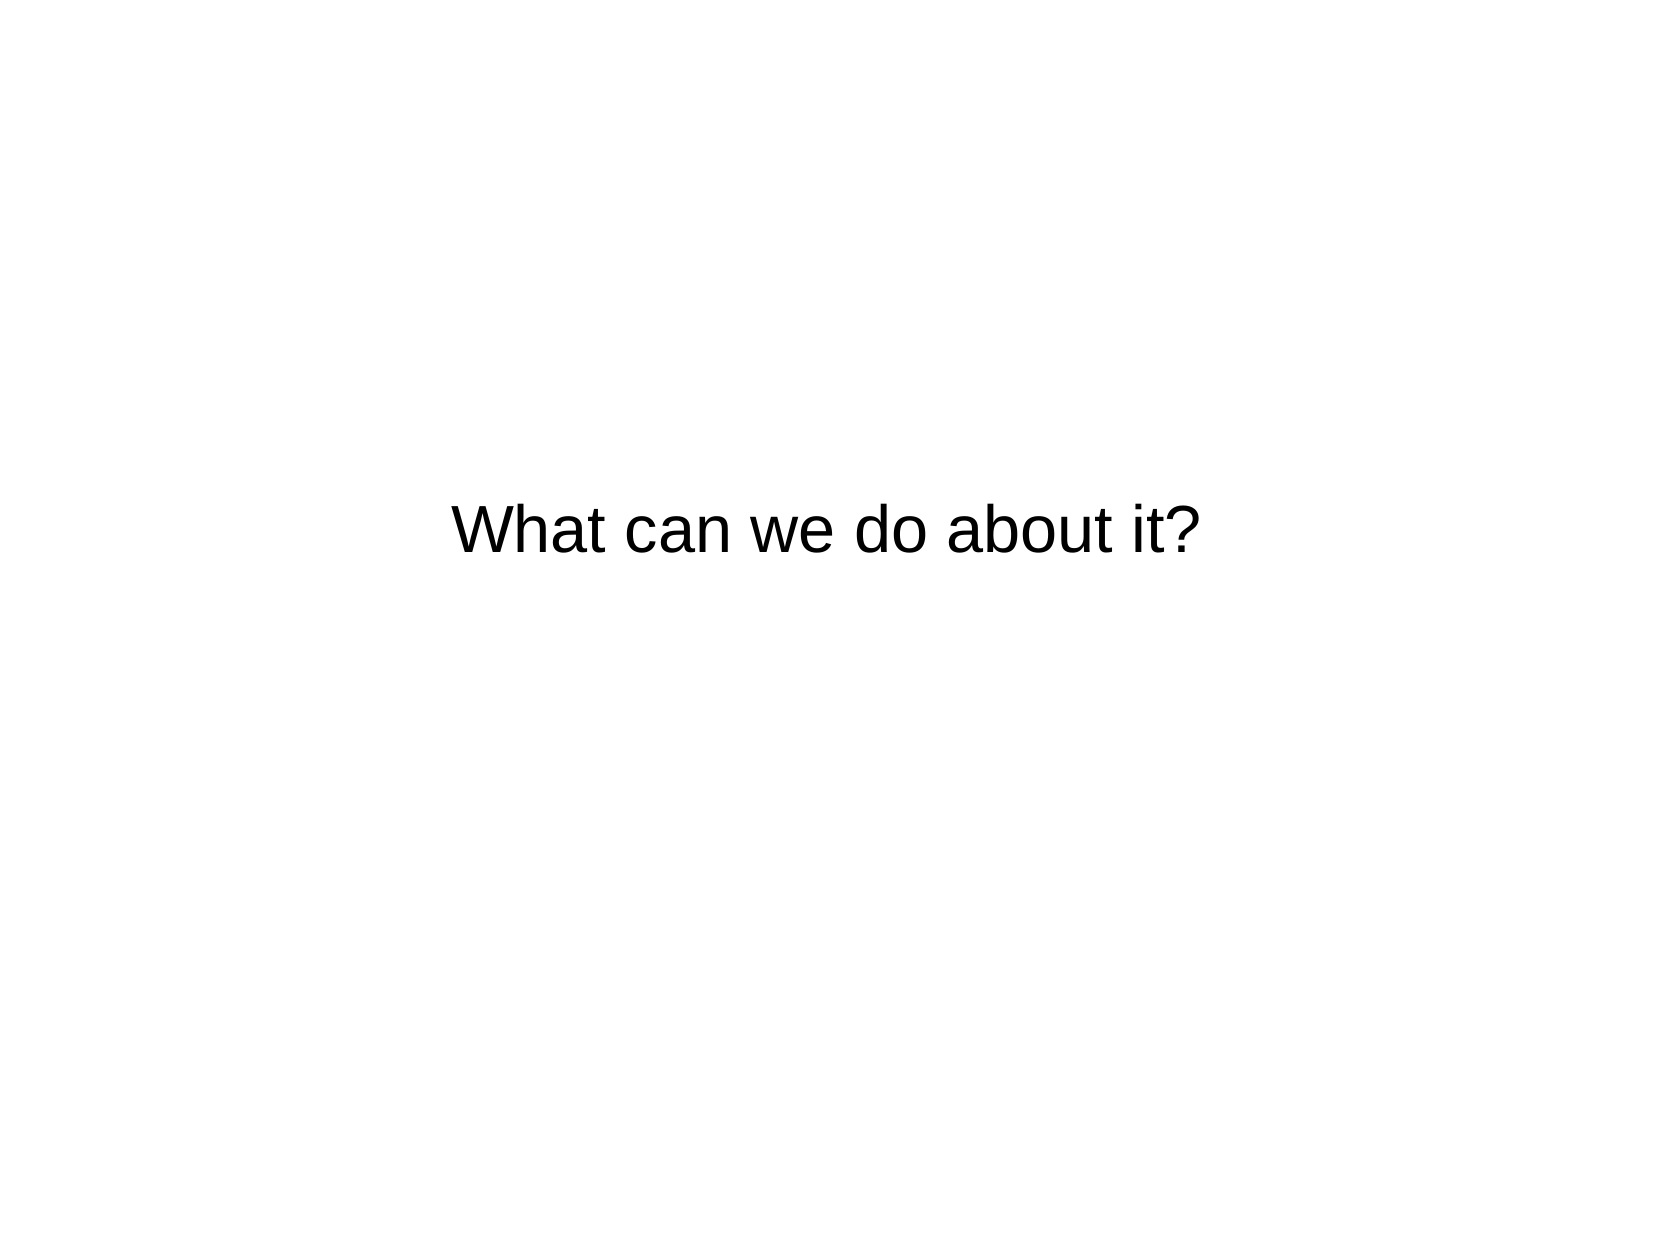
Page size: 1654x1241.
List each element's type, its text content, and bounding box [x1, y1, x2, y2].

subtitle What can we do about it? [82, 49, 1571, 1010]
